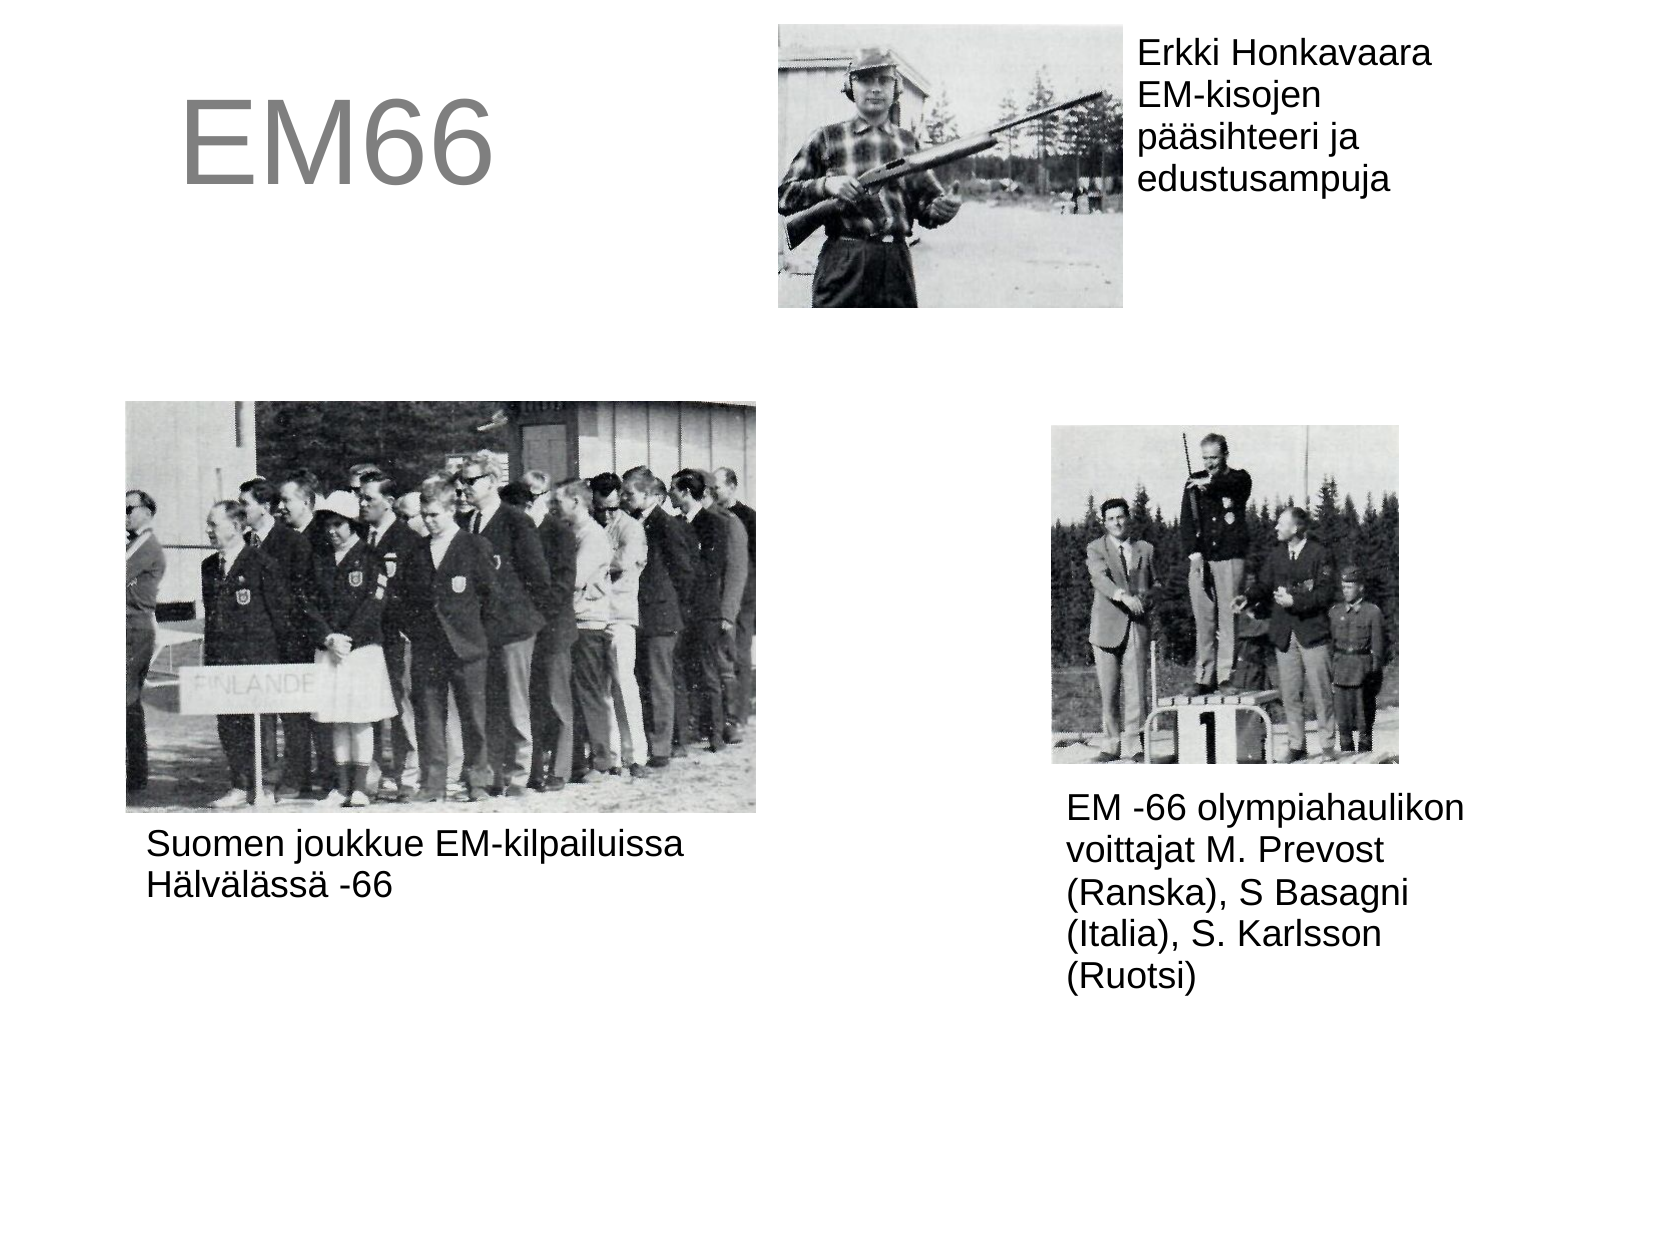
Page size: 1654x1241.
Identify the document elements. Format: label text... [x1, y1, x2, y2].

title EM66 [82, 5, 591, 280]
text_box Suomen joukkue EM-kilpailuissa Hälvälässä -66 [131, 814, 745, 945]
text_box Erkki Honkavaara EM-kisojen pääsihteeri ja edustusampuja [1122, 24, 1465, 237]
picture [778, 24, 1123, 308]
text_box EM -66 olympiahaulikon voittajat M. Prevost (Ranska), S Basagni (Italia), S. Karlsson (Ruotsi) [1051, 779, 1524, 1005]
picture [125, 401, 756, 813]
picture [1051, 425, 1399, 764]
